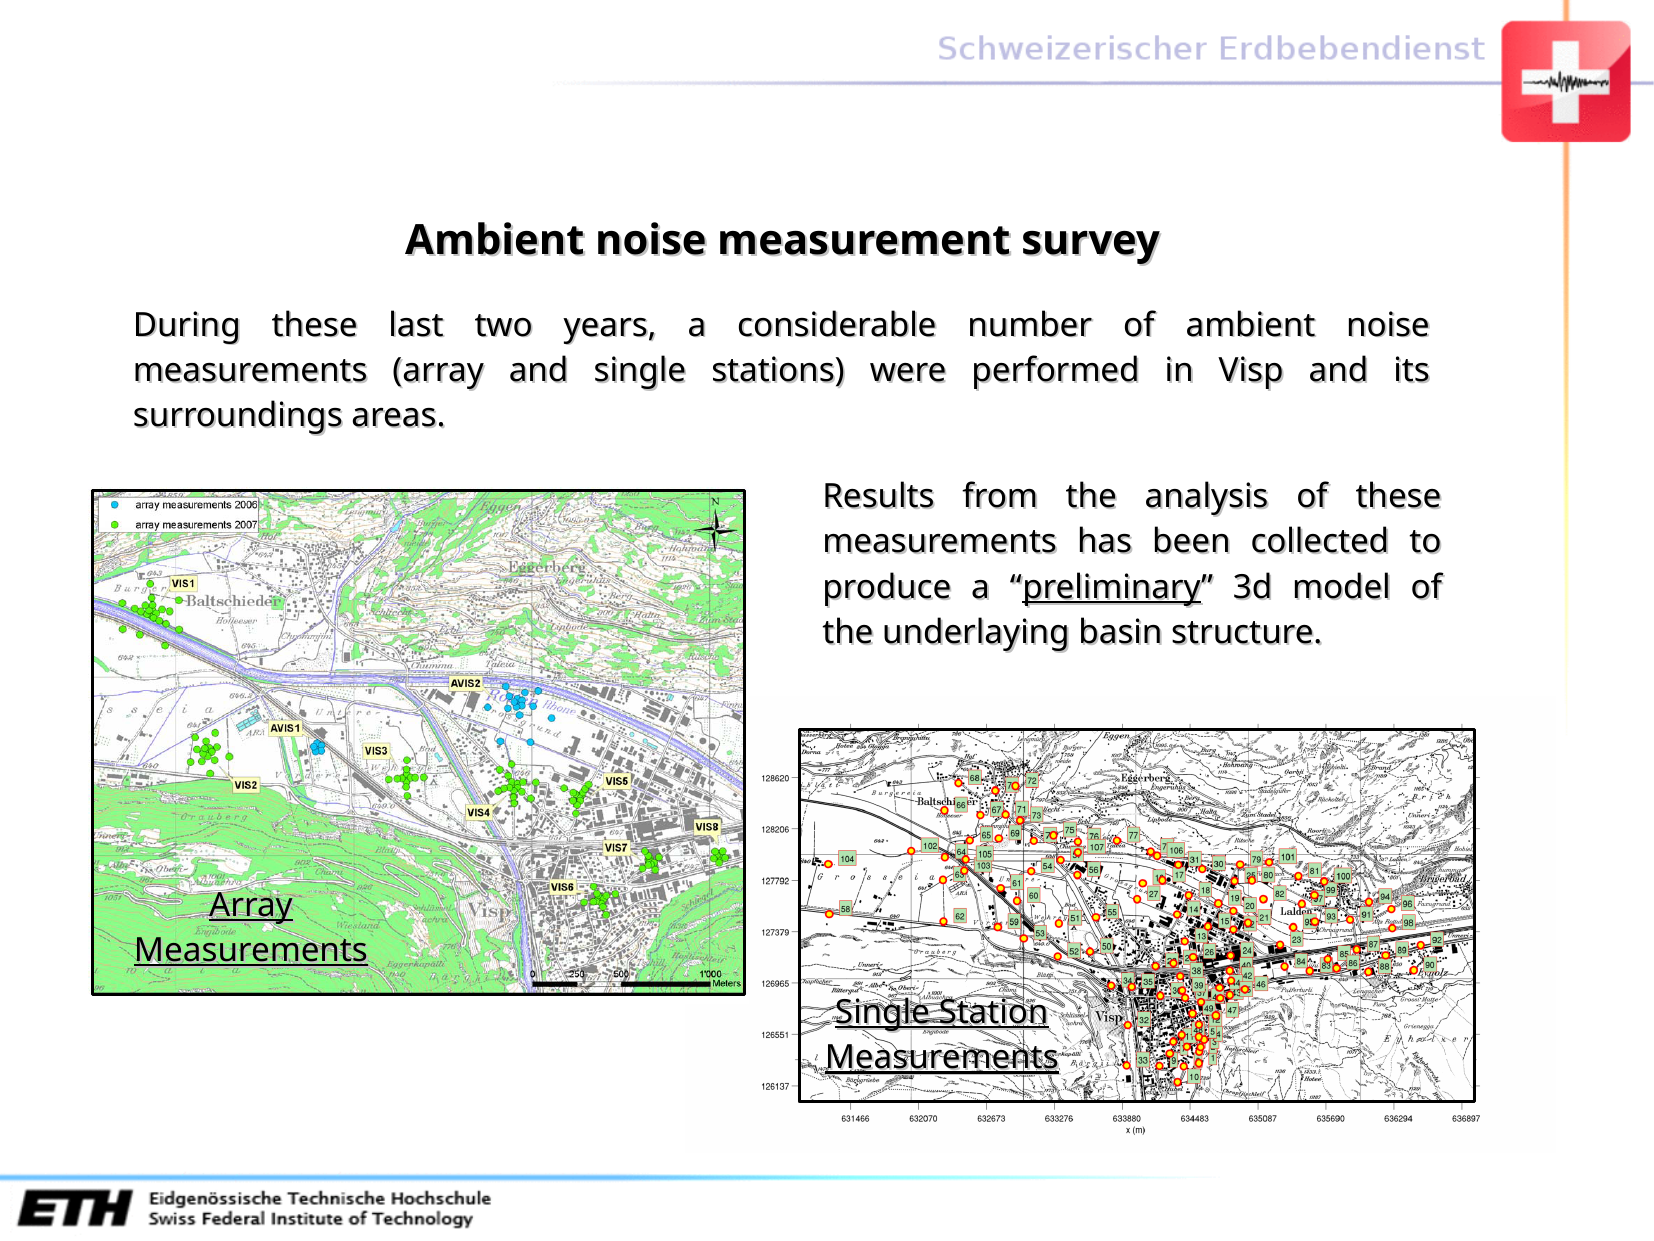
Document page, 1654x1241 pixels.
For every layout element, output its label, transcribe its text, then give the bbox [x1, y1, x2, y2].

text_box Ambient noise measurement survey During these last two years, a considerable number of ambient noise measurements (array and single stations) were performed in Visp and its surroundings areas. [118, 202, 1447, 446]
picture [0, 0, 1654, 1241]
text_box Array Measurements [118, 873, 384, 975]
text_box Results from the analysis of these measurements has been collected to produce a “preliminary” 3d model of the underlaying basin structure. [807, 464, 1458, 672]
text_box Single Station Measurements [809, 980, 1075, 1082]
